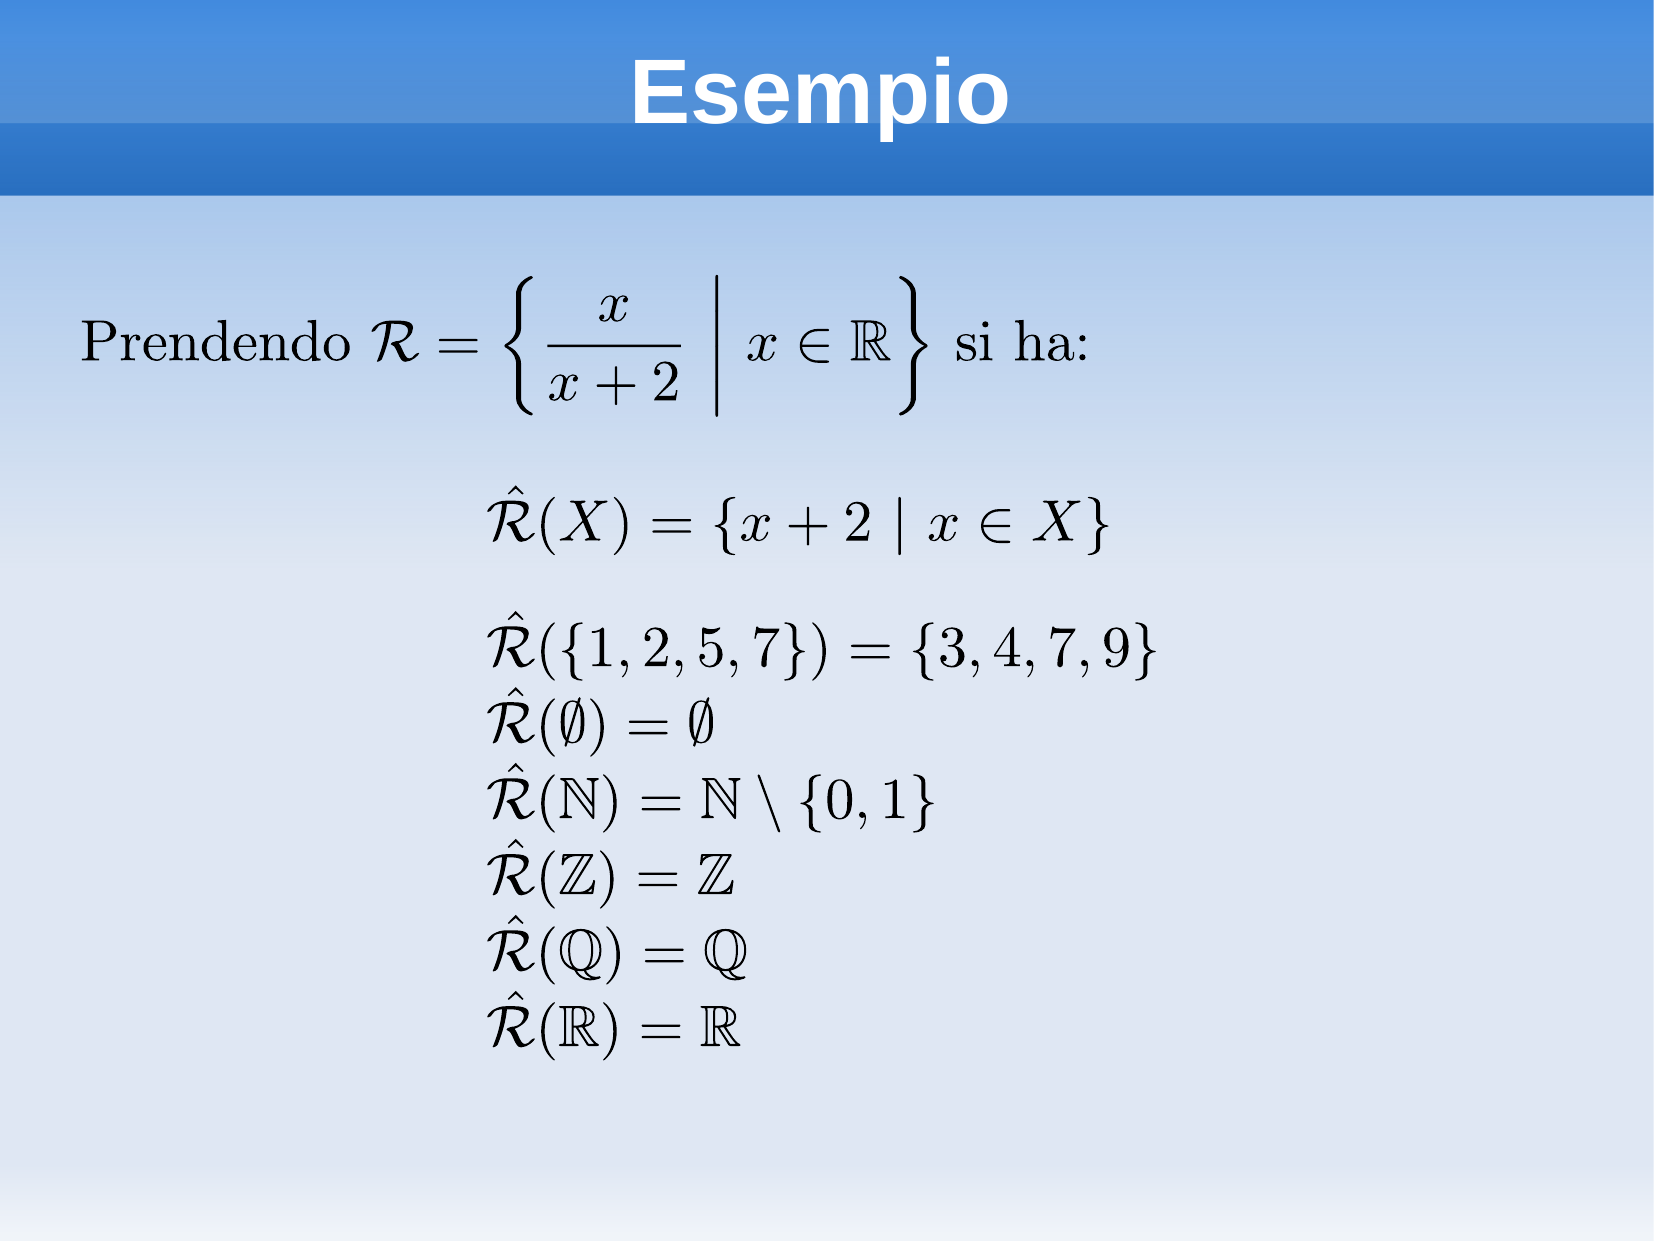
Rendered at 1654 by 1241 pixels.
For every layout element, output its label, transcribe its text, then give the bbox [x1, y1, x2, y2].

text_box [79, 274, 1160, 1061]
picture [0, 0, 1654, 1241]
title Esempio [76, 0, 1565, 196]
